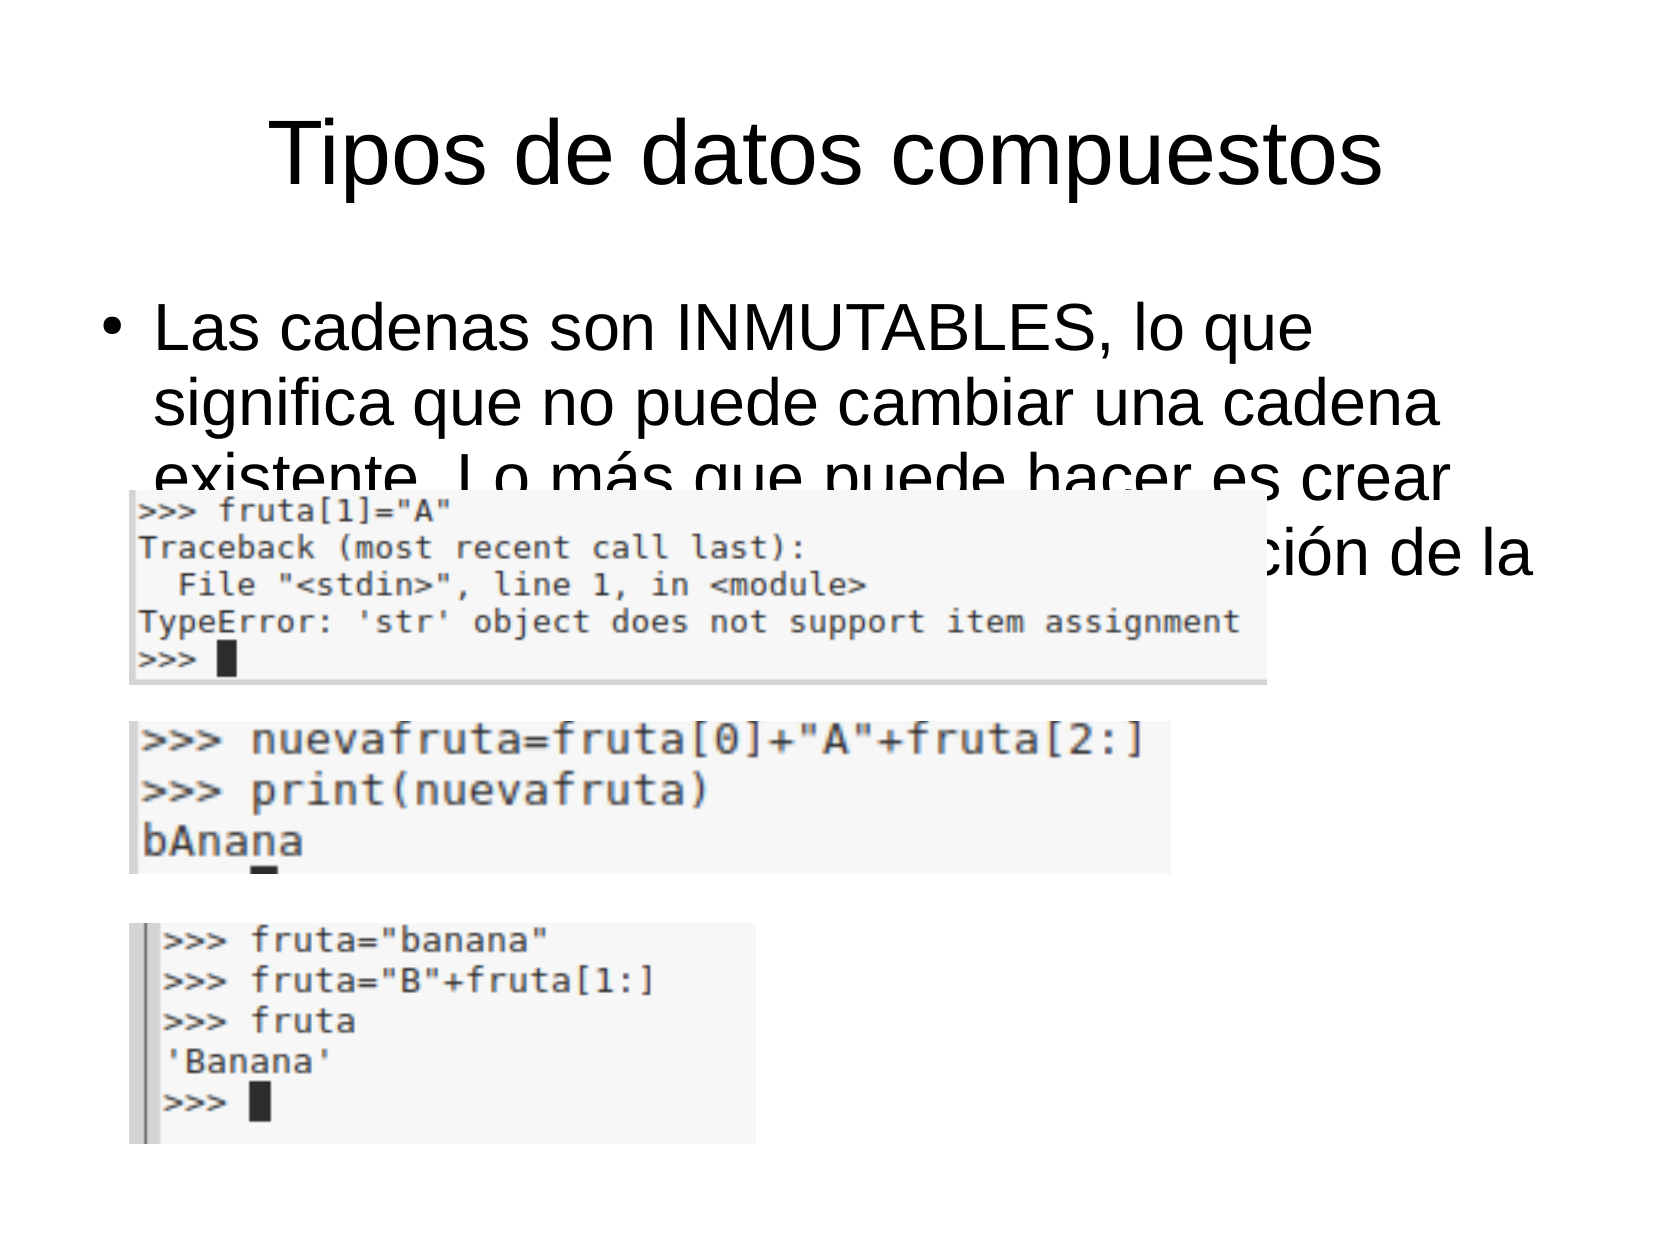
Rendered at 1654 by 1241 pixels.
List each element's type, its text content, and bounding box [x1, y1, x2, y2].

list Las cadenas son INMUTABLES, lo que significa que no puede cambiar una cadena existente. Lo más que puede hacer es crear una nueva cadena que sea una variación de la original: [82, 290, 1571, 449]
picture [129, 721, 1171, 875]
picture [129, 923, 756, 1144]
picture [129, 490, 1267, 686]
title Tipos de datos compuestos [82, 49, 1571, 257]
